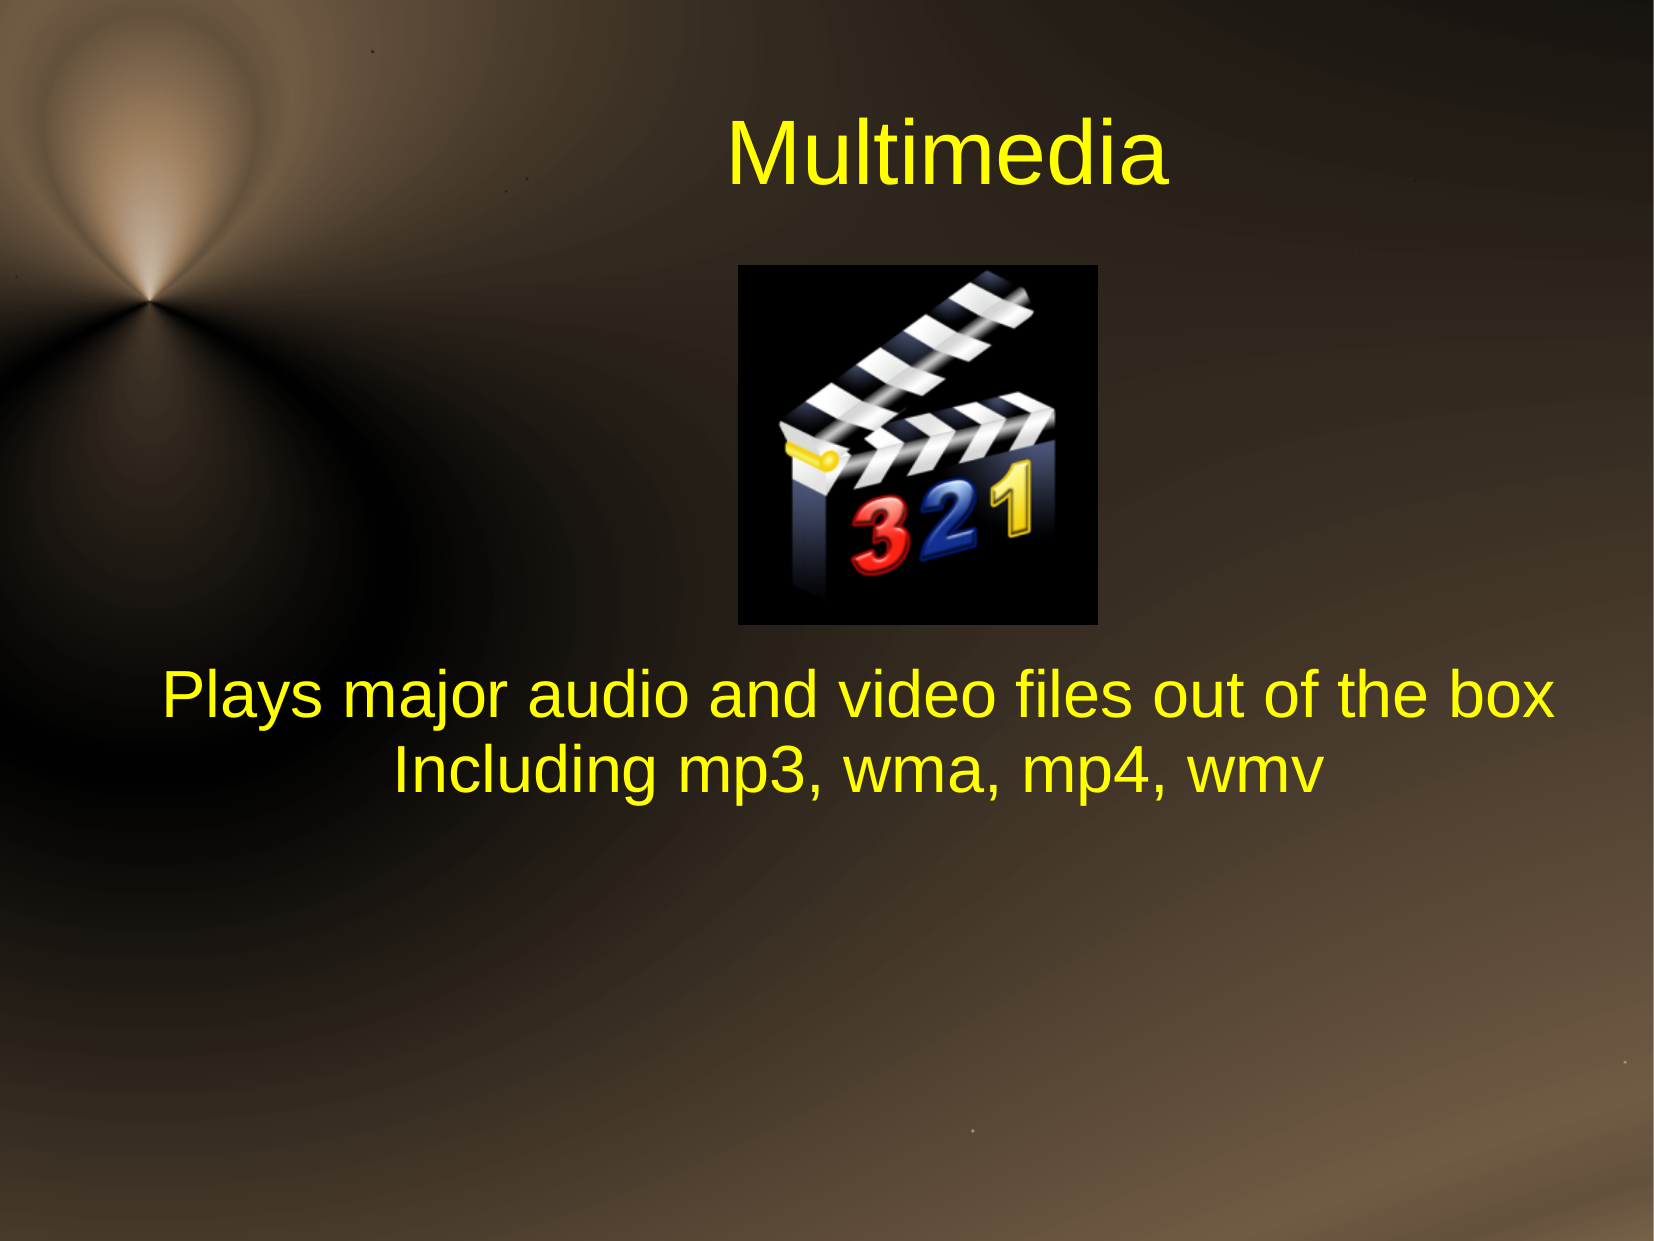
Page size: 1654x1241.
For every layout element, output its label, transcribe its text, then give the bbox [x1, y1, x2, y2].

title Multimedia [324, 56, 1571, 250]
picture [0, 0, 1654, 1241]
subtitle Plays major audio and video files out of the box Including mp3, wma, mp4, wmv [147, 361, 1571, 1102]
